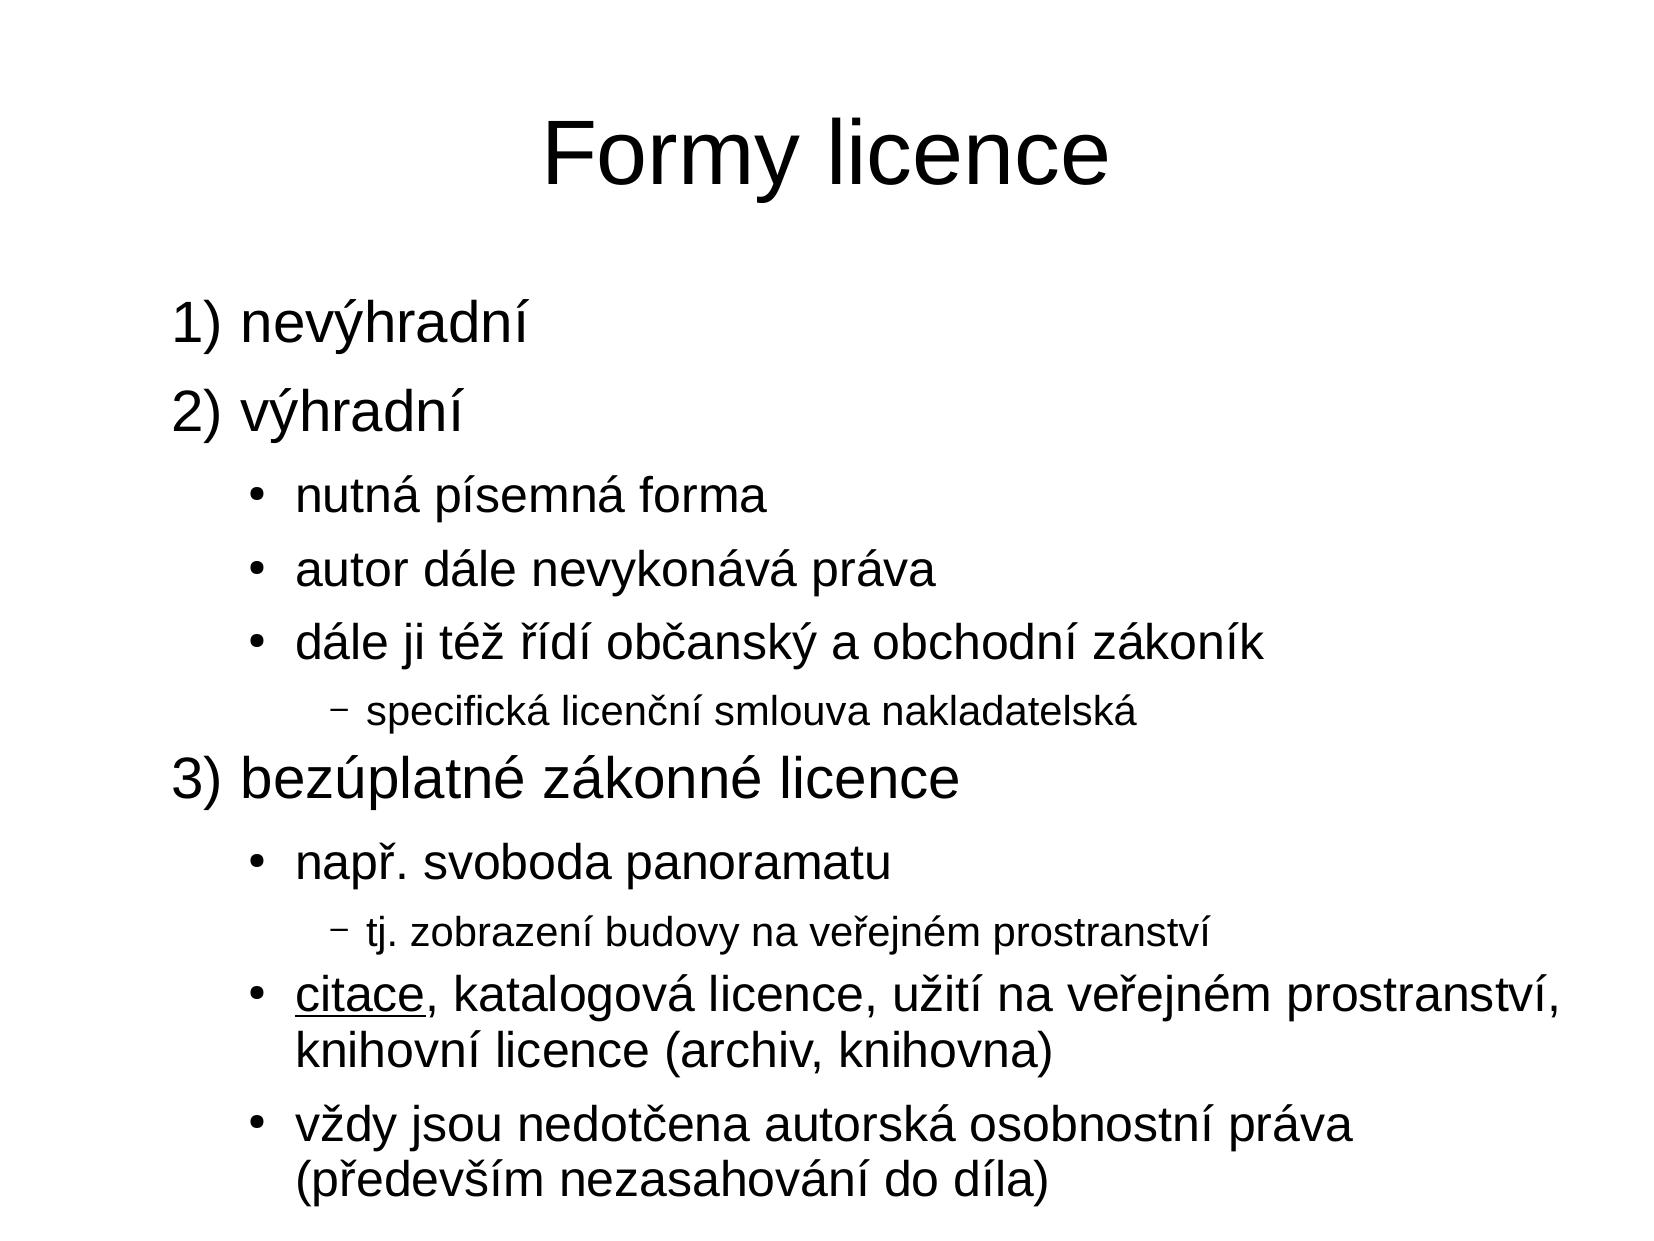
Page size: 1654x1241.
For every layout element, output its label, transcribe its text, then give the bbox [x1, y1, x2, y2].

list nevýhradní výhradní nutná písemná forma autor dále nevykonává práva dále ji též řídí občanský a obchodní zákoník specifická licenční smlouva nakladatelská bezúplatné zákonné licence např. svoboda panoramatu tj. zobrazení budovy na veřejném prostranství citace, katalogová licence, užití na veřejném prostranství, knihovní licence (archiv, knihovna) vždy jsou nedotčena autorská osobnostní práva (především nezasahování do díla) [82, 290, 1619, 1182]
title Formy licence [82, 49, 1571, 257]
